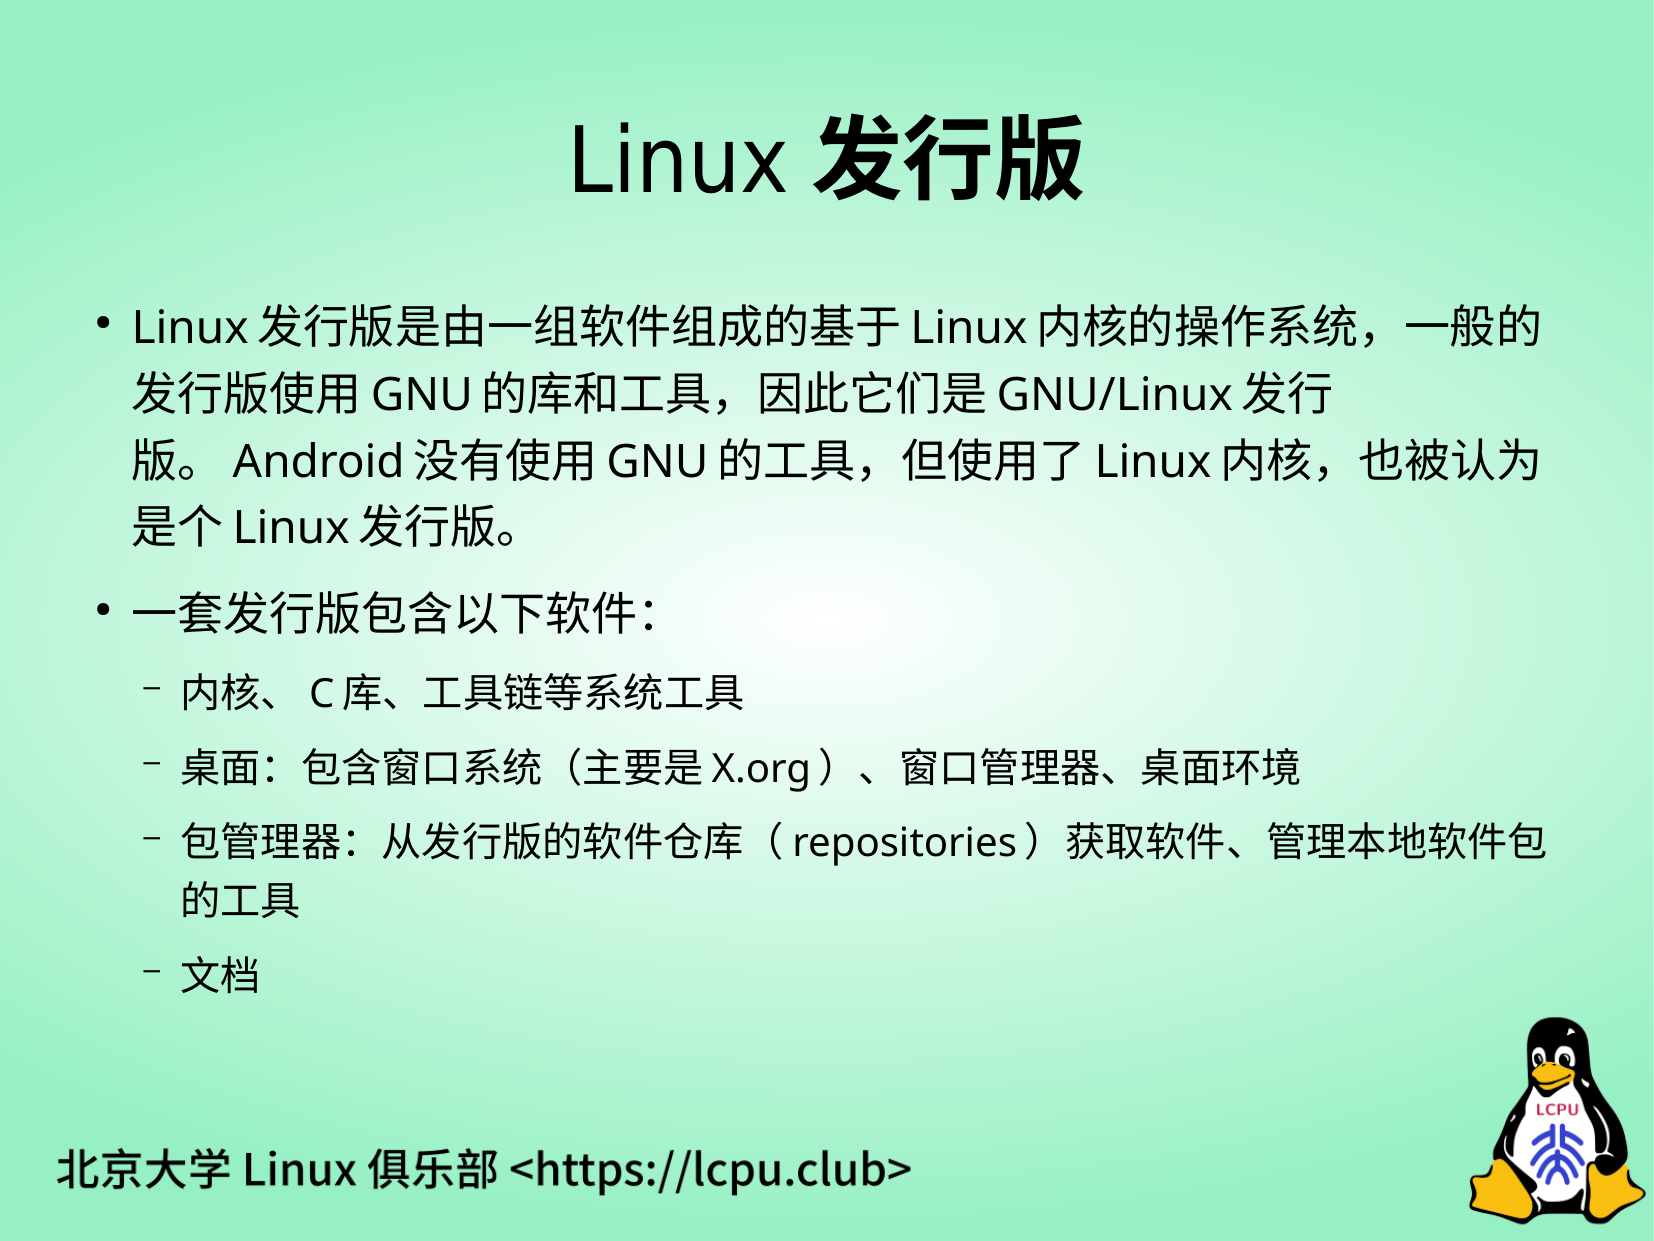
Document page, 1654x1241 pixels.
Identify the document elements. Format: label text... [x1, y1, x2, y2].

list Linux发行版是由一组软件组成的基于Linux内核的操作系统，一般的发行版使用GNU的库和工具，因此它们是GNU/Linux发行版。Android没有使用GNU的工具，但使用了Linux内核，也被认为是个Linux发行版。 一套发行版包含以下软件： 内核、C库、工具链等系统工具 桌面：包含窗口系统（主要是X.org）、窗口管理器、桌面环境 包管理器：从发行版的软件仓库（repositories）获取软件、管理本地软件包的工具 文档 [82, 290, 1571, 1010]
title Linux发行版 [82, 49, 1571, 257]
picture [0, 0, 1654, 1241]
